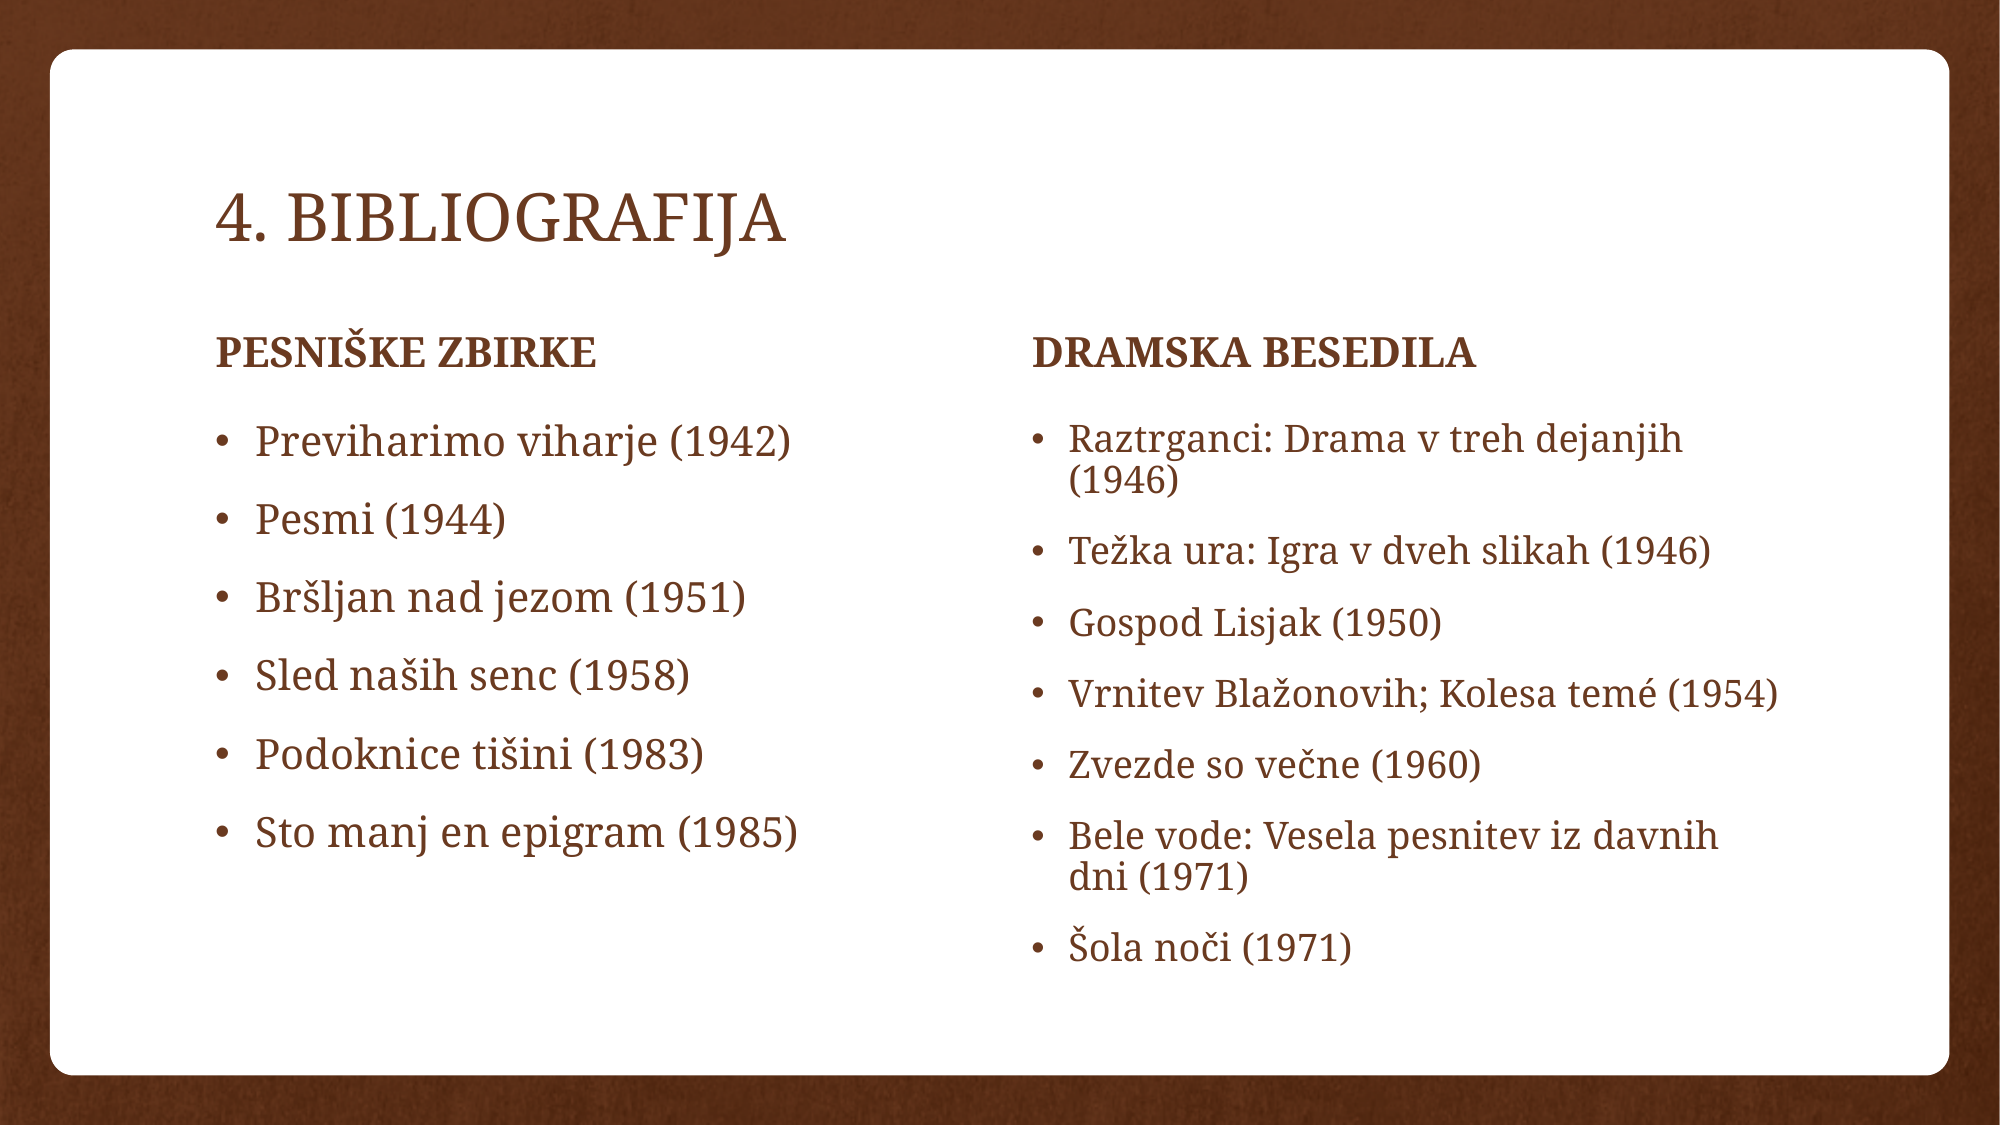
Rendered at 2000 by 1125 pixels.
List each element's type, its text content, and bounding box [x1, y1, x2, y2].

list Raztrganci: Drama v treh dejanjih (1946) Težka ura: Igra v dveh slikah (1946) Gospod Lisjak (1950) Vrnitev Blažonovih; Kolesa temé (1954) Zvezde so večne (1960) Bele vode: Vesela pesnitev iz davnih dni (1971) Šola noči (1971) [1016, 412, 1800, 996]
list DRAMSKA BESEDILA [1017, 295, 1800, 412]
list PESNIŠKE ZBIRKE [200, 295, 983, 412]
picture [0, 0, 2000, 1125]
list Previharimo viharje (1942) Pesmi (1944) Bršljan nad jezom (1951) Sled naših senc (1958) Podoknice tišini (1983) Sto manj en epigram (1985) [199, 412, 984, 996]
title 4. BIBLIOGRAFIJA [199, 70, 1800, 263]
